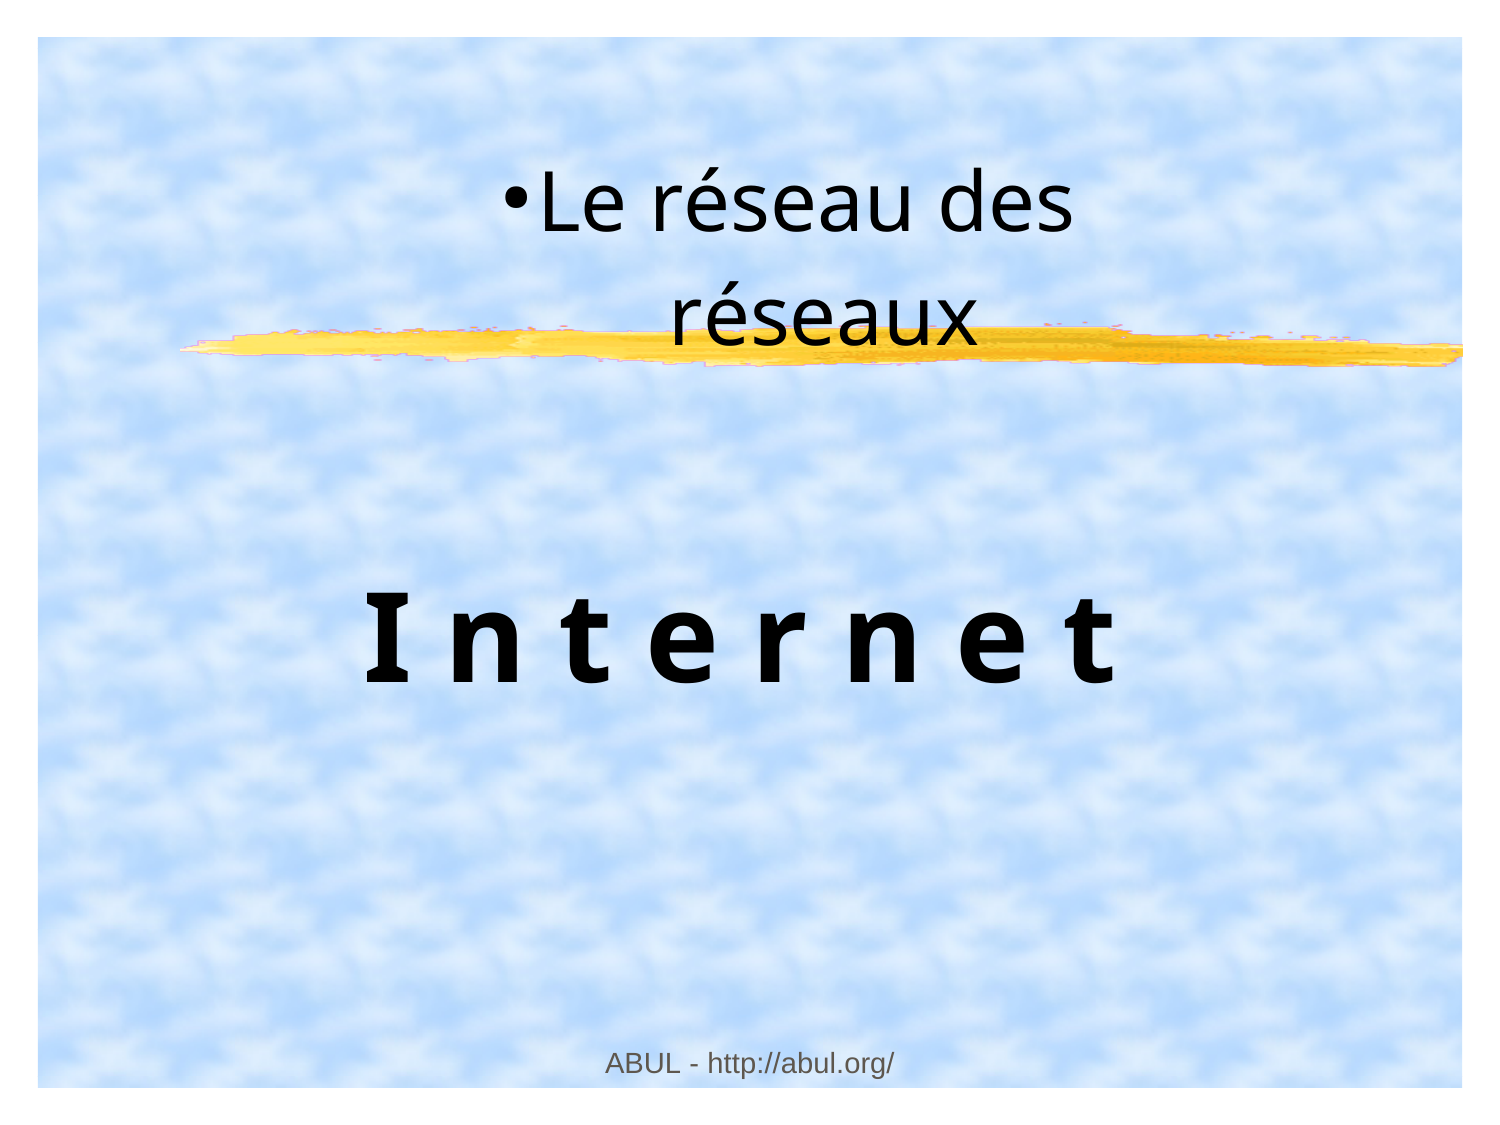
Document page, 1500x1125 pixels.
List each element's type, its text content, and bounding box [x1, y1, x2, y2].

title I n t e r n e t [348, 553, 1154, 715]
picture [37, 37, 1463, 1088]
subtitle Le réseau des réseaux [254, 158, 1252, 355]
